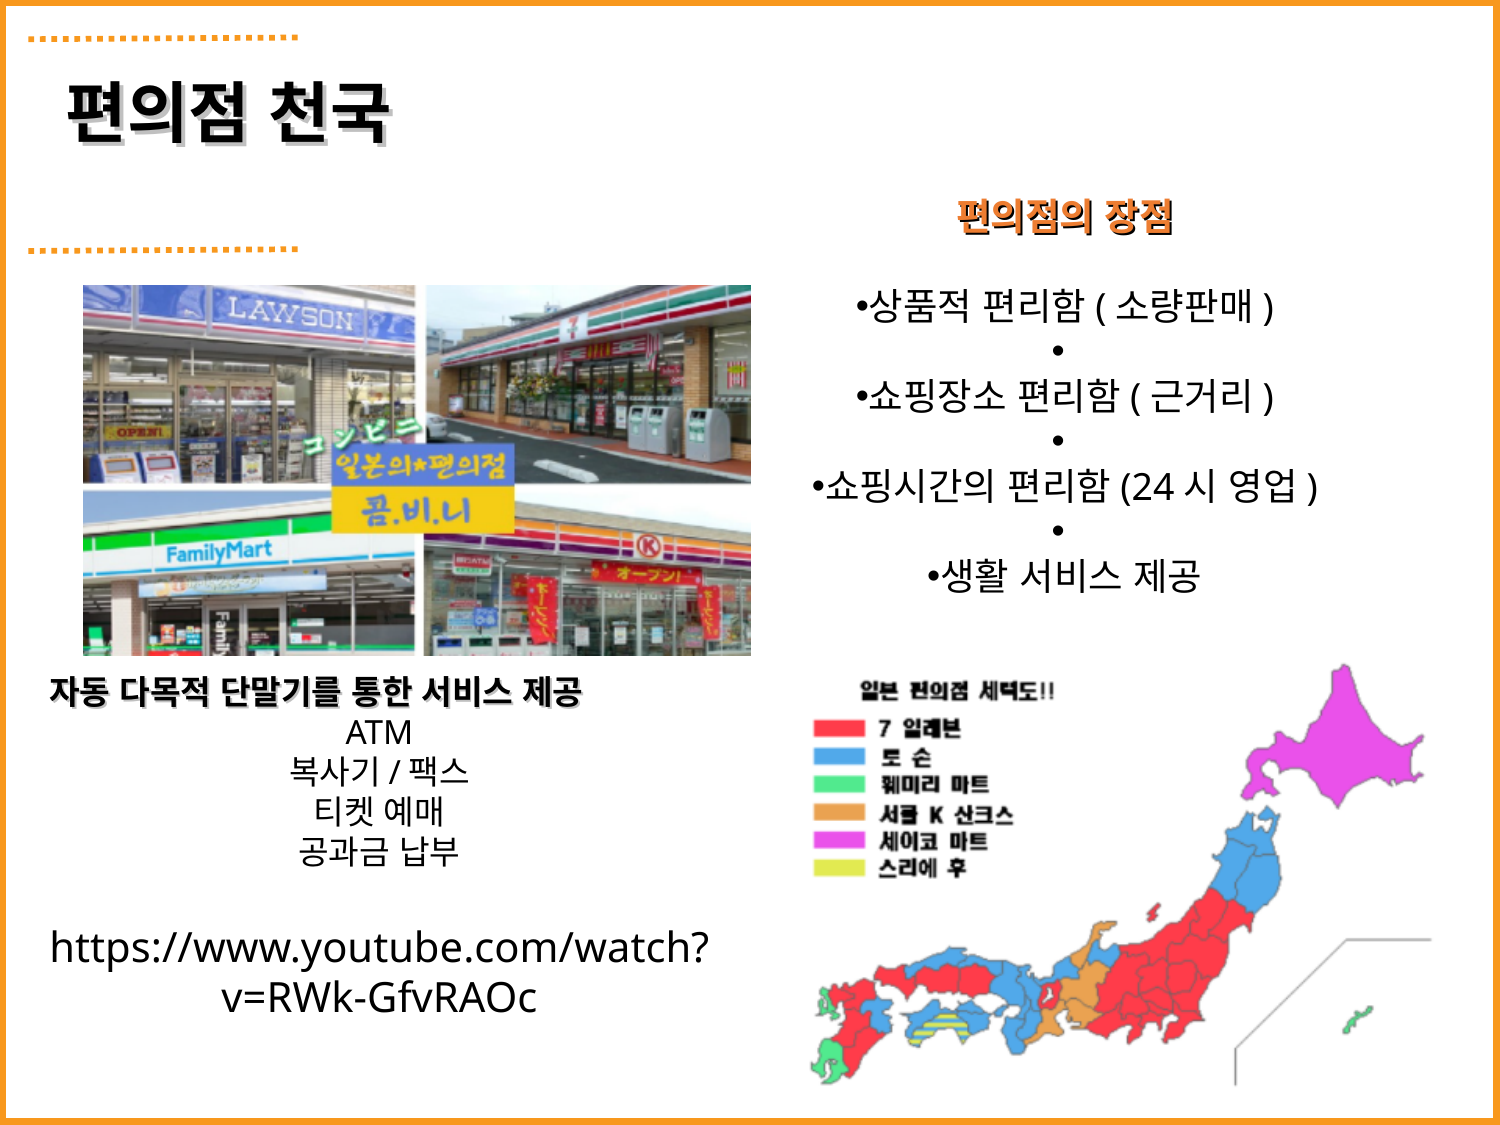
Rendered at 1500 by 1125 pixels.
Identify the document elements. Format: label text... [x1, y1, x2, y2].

text_box 편의점 천국 [33, 72, 444, 224]
text_box 편의점의 장점 상품적 편리함(소량판매) 쇼핑장소 편리함(근거리) 쇼핑시간의 편리함(24시 영업) 생활 서비스 제공 [796, 185, 1364, 610]
picture [83, 285, 751, 656]
text_box 자동 다목적 단말기를 통한 서비스 제공 ATM 복사기/팩스 티켓 예매 공과금 납부 https://www.youtube.com/watch?v=RWk-GfvRAOc [34, 664, 815, 1043]
picture [766, 655, 1438, 1095]
